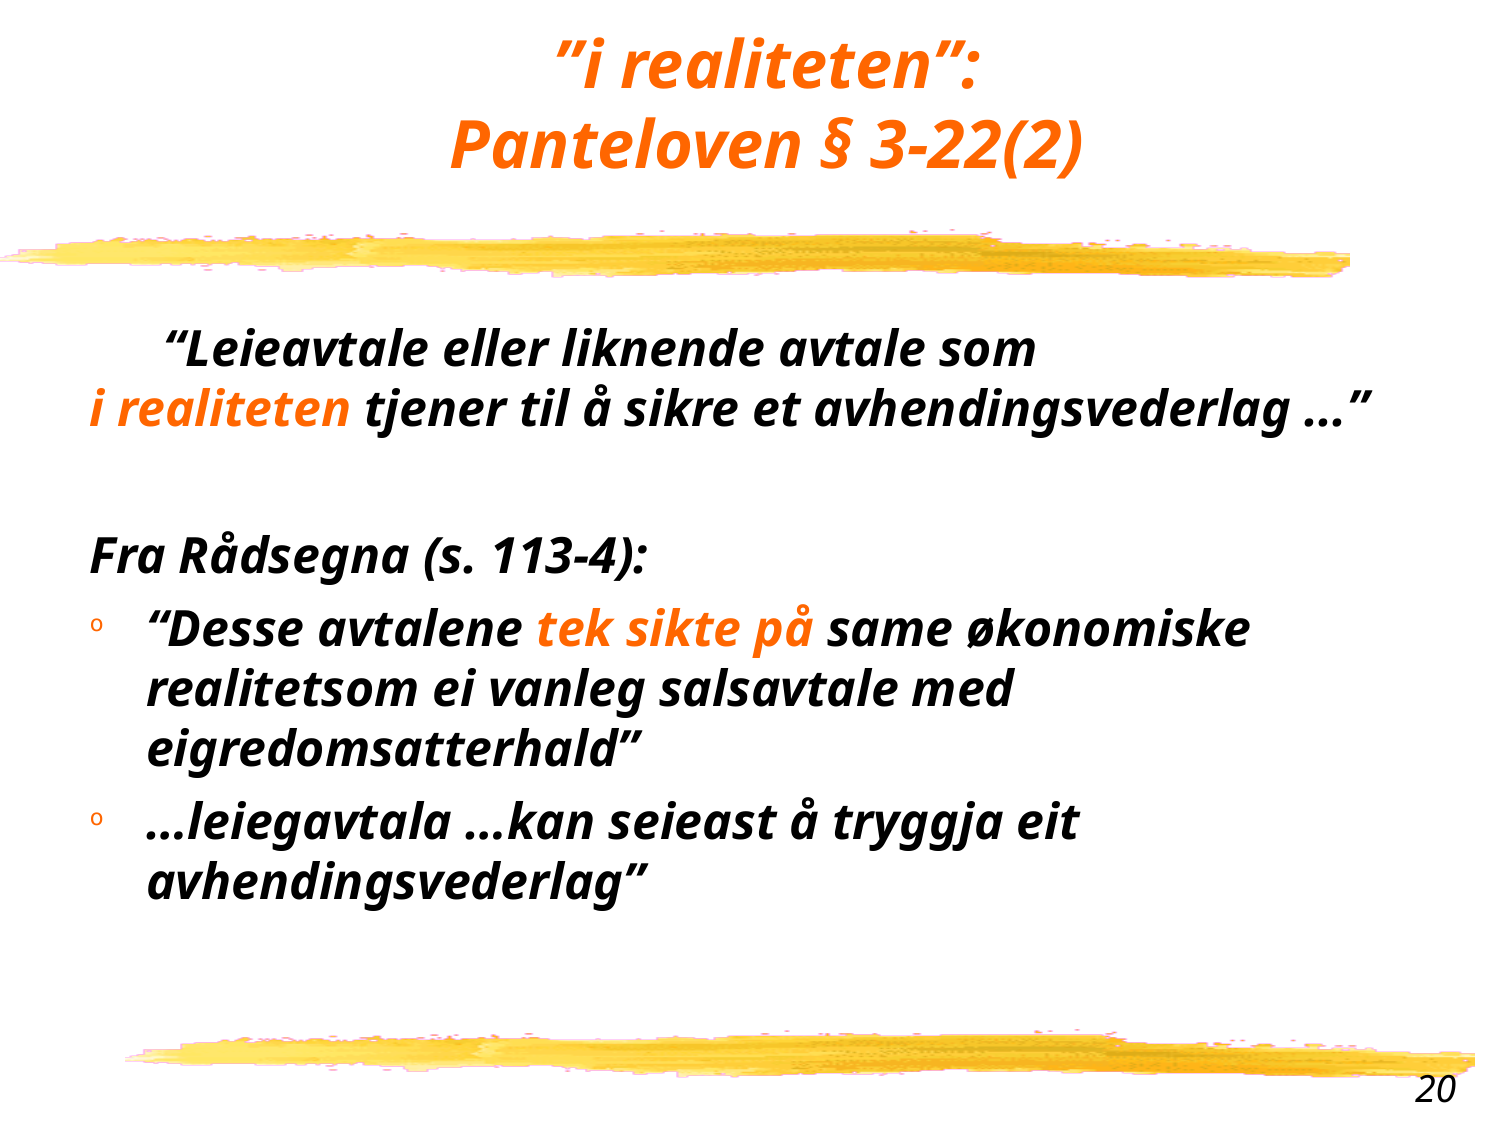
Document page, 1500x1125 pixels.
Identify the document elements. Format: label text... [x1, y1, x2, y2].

list “Leieavtale eller liknende avtale som i realiteten tjener til å sikre et avhendingsvederlag ...” Fra Rådsegna (s. 113-4): “Desse avtalene tek sikte på same økonomiske realitetsom ei vanleg salsavtale med eigredomsatterhald” …leiegavtala …kan seieast å tryggja eit avhendingsvederlag” [75, 309, 1417, 1000]
title ”i realiteten”: Panteloven § 3-22(2) [34, 0, 1500, 204]
slide_number <number> [1400, 1050, 1500, 1125]
picture [125, 1024, 1475, 1088]
picture [0, 224, 1350, 288]
